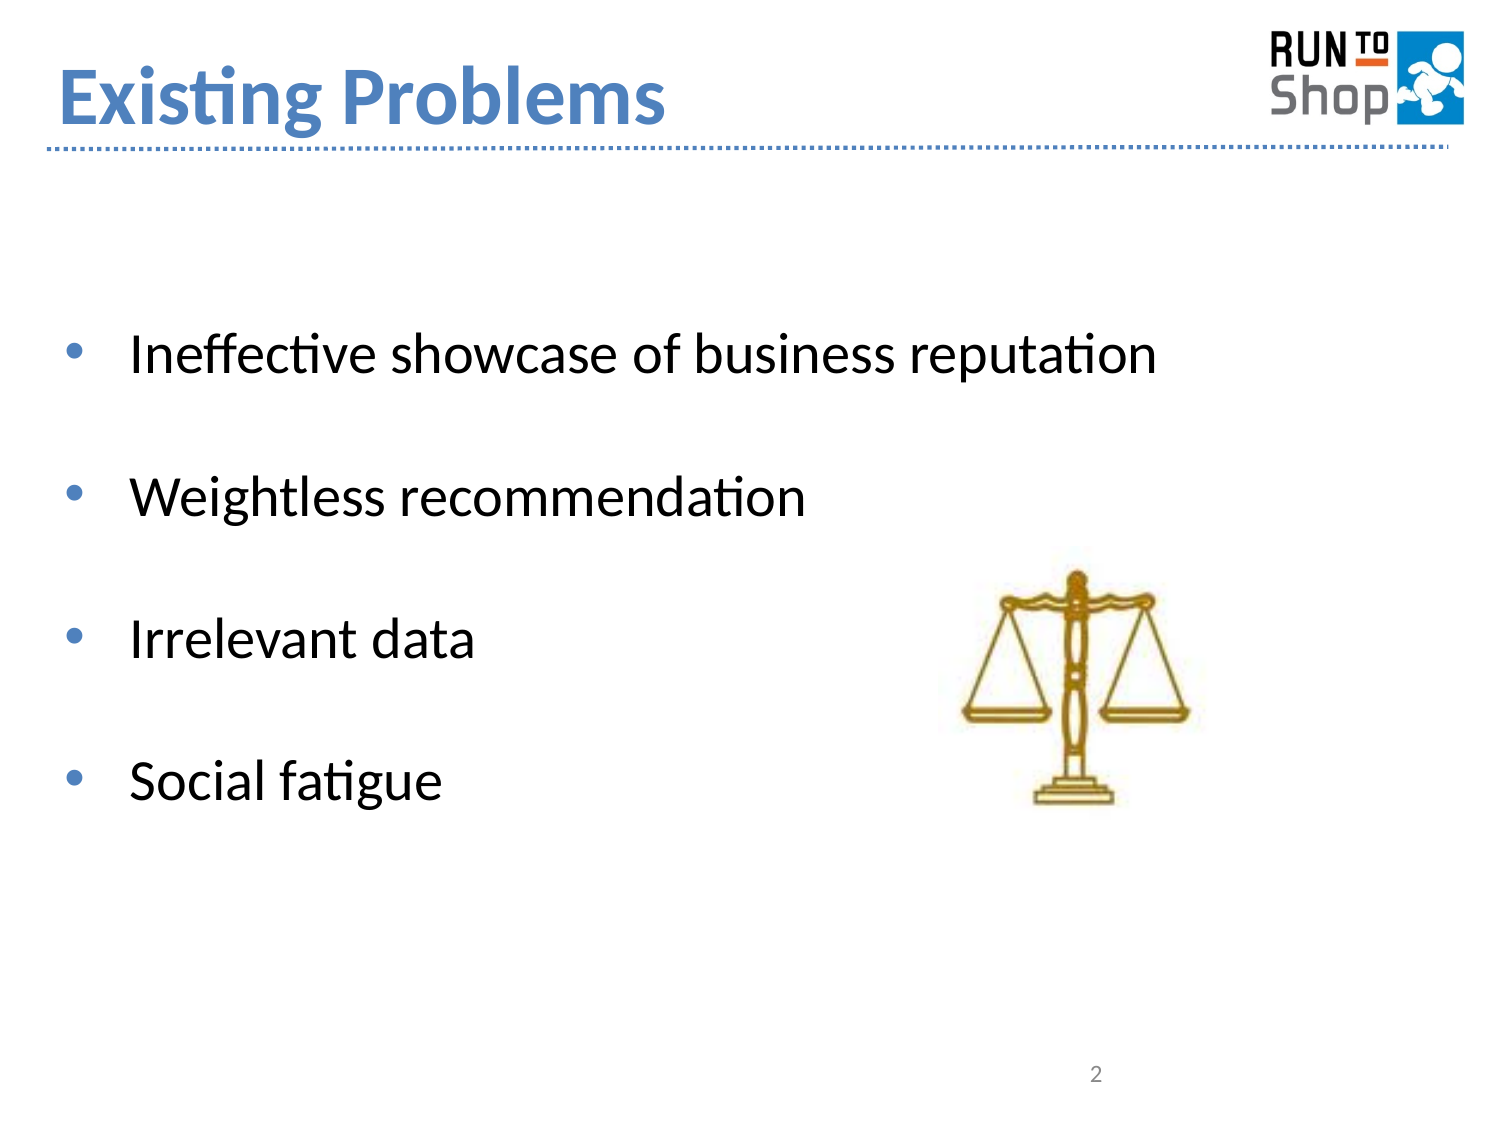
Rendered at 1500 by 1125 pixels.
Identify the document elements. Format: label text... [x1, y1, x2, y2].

picture [1269, 30, 1465, 126]
picture [938, 546, 1218, 835]
text_box Existing Problems [58, 41, 1442, 136]
text_box Ineffective showcase of business reputation Weightless recommendation Irrelevant data Social fatigue [49, 272, 1369, 931]
